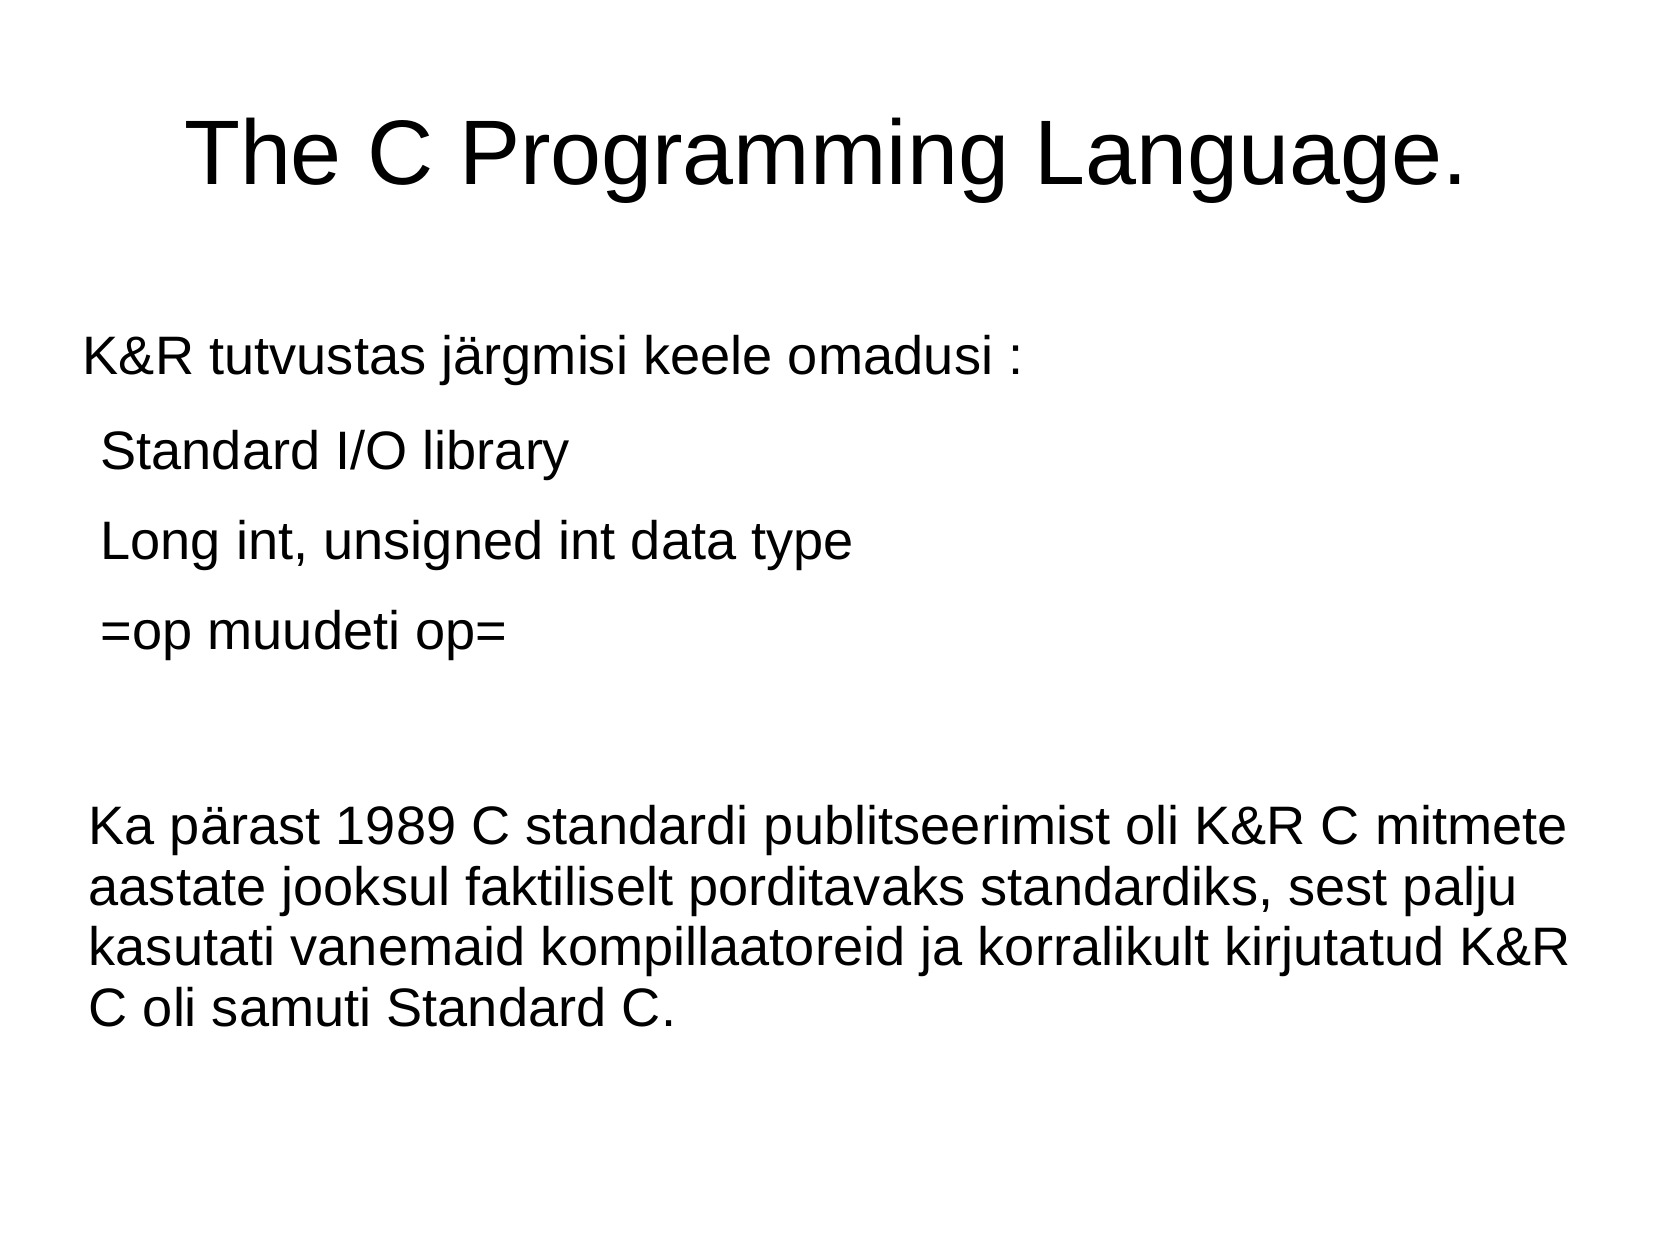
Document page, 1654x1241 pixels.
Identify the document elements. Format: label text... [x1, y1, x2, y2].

text_box Ka pärast 1989 C standardi publitseerimist oli K&R C mitmete aastate jooksul faktiliselt porditavaks standardiks, sest palju kasutati vanemaid kompillaatoreid ja korralikult kirjutatud K&R C oli samuti Standard C. [88, 681, 1577, 1152]
list Standard I/O library Long int, unsigned int data type =op muudeti op= [82, 420, 1571, 662]
title The C Programming Language. [82, 49, 1571, 257]
text_box K&R tutvustas järgmisi keele omadusi : [82, 297, 1571, 414]
